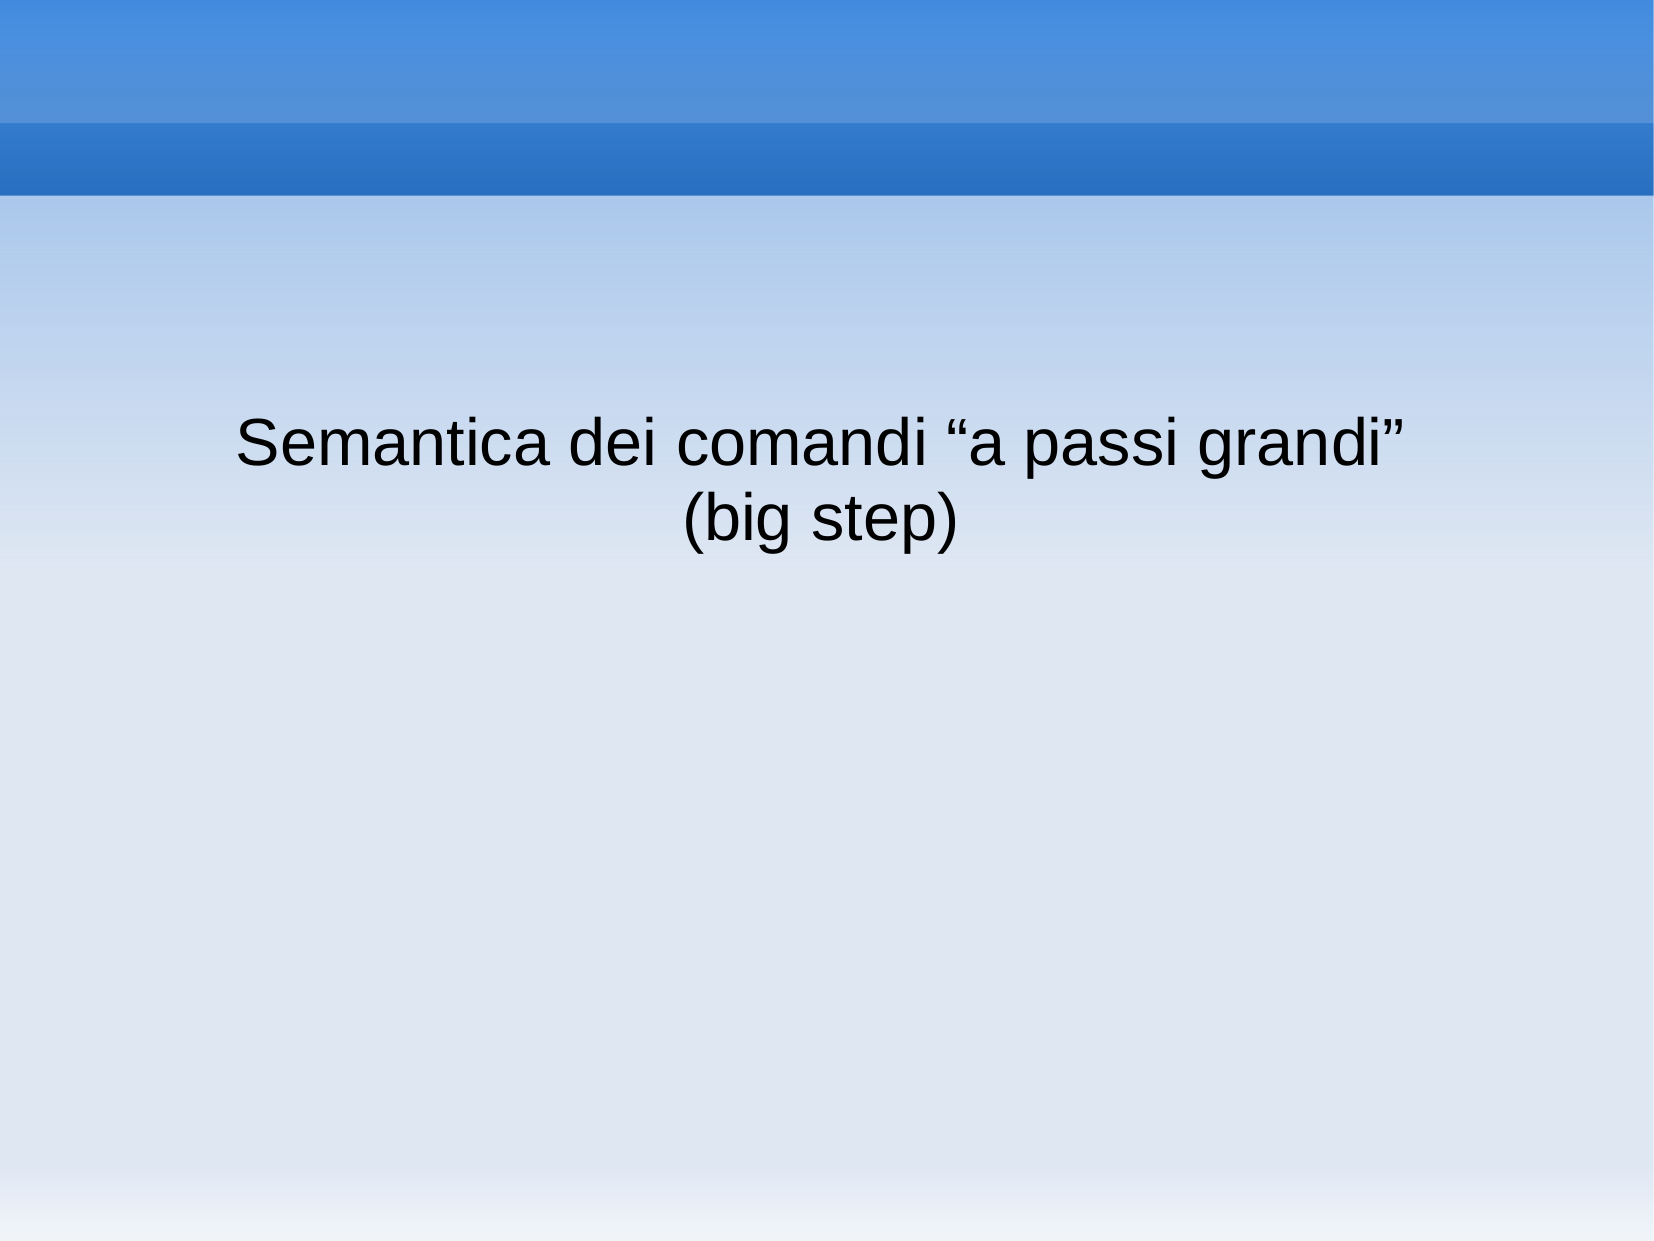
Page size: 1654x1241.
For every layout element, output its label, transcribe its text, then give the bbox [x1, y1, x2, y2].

subtitle Semantica dei comandi “a passi grandi” (big step) [76, 0, 1565, 960]
picture [0, 0, 1654, 1241]
